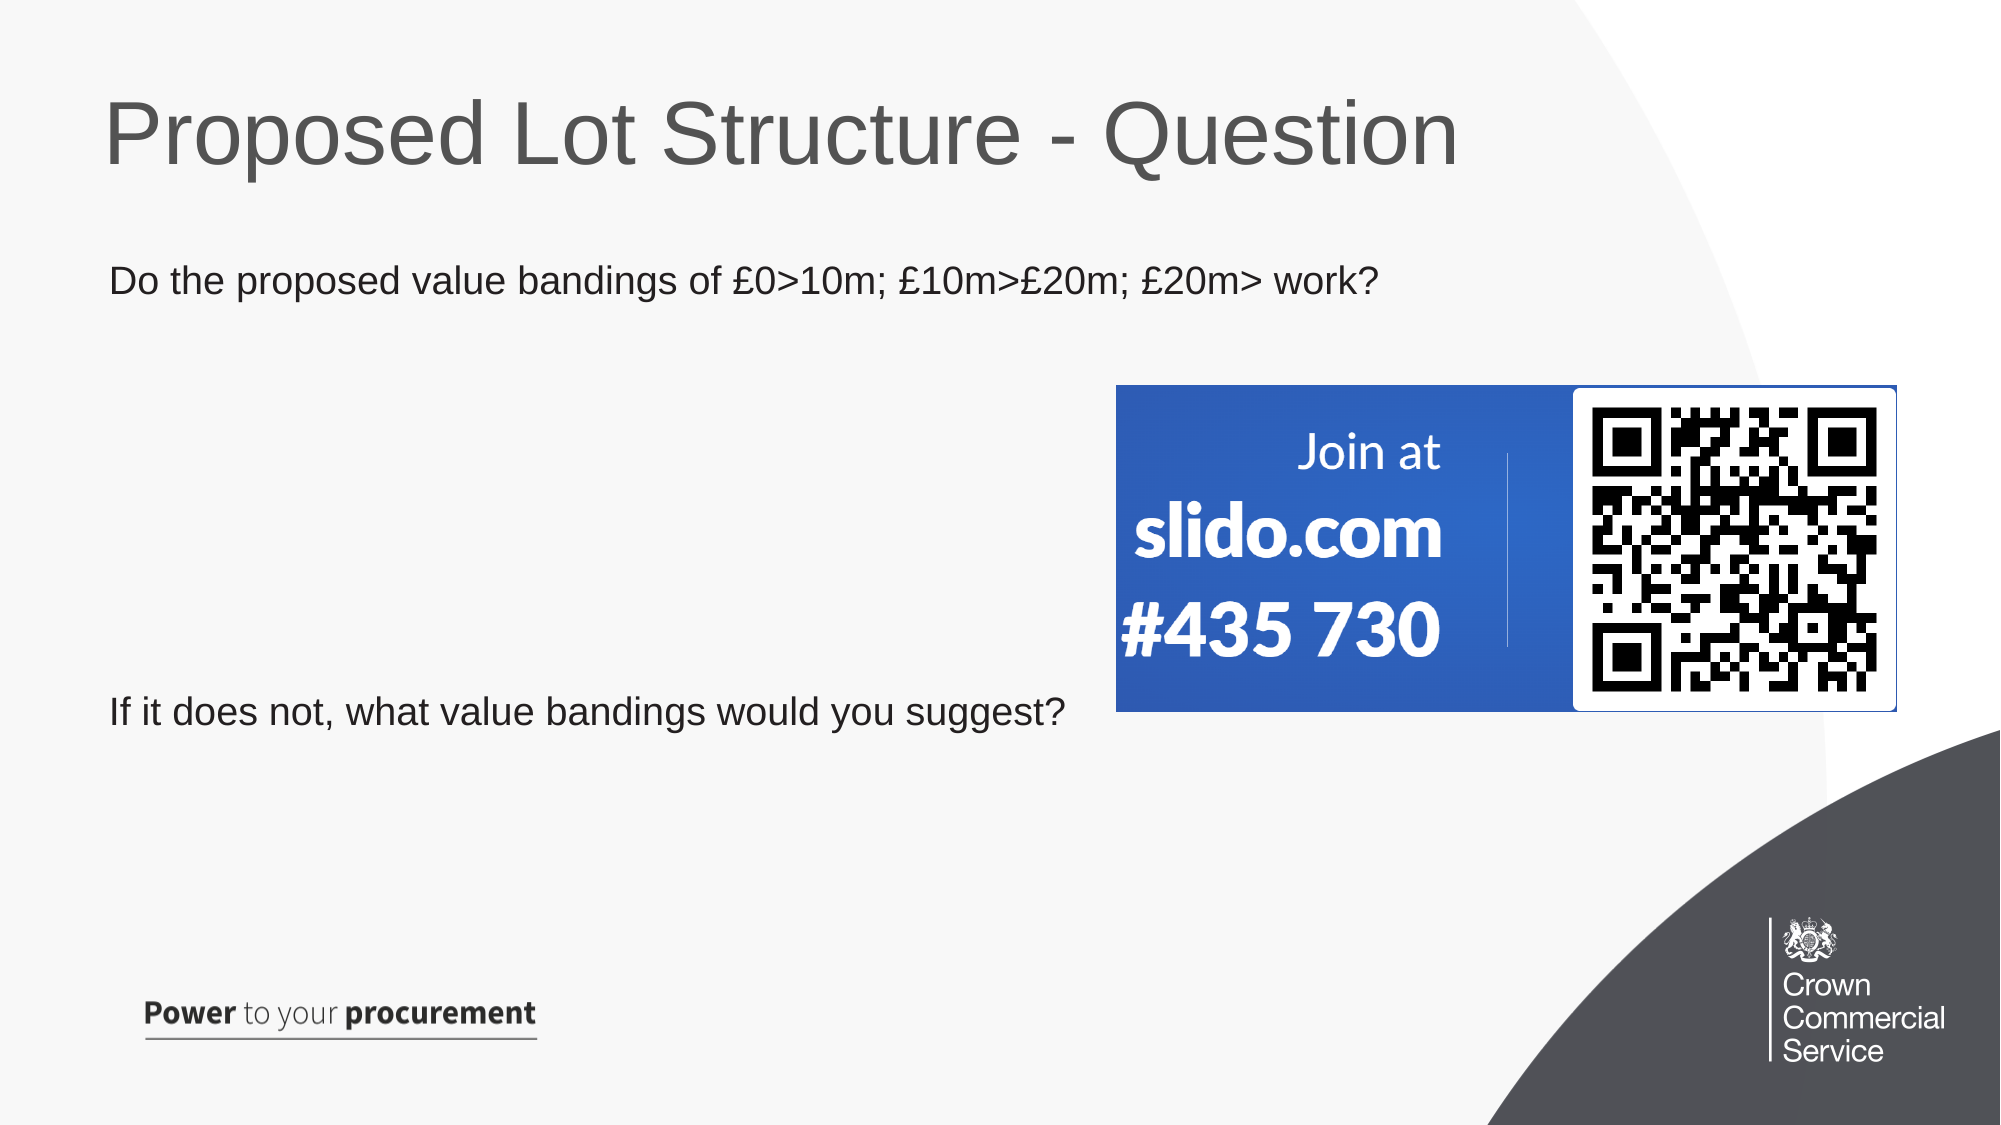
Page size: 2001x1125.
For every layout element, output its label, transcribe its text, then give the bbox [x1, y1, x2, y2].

text_box Do the proposed value bandings of £0>10m; £10m>£20m; £20m> work? [93, 239, 1878, 319]
text_box If it does not, what value bandings would you suggest? [93, 670, 1878, 749]
title Proposed Lot Structure - Question [103, 73, 1897, 212]
picture [1116, 385, 1897, 712]
